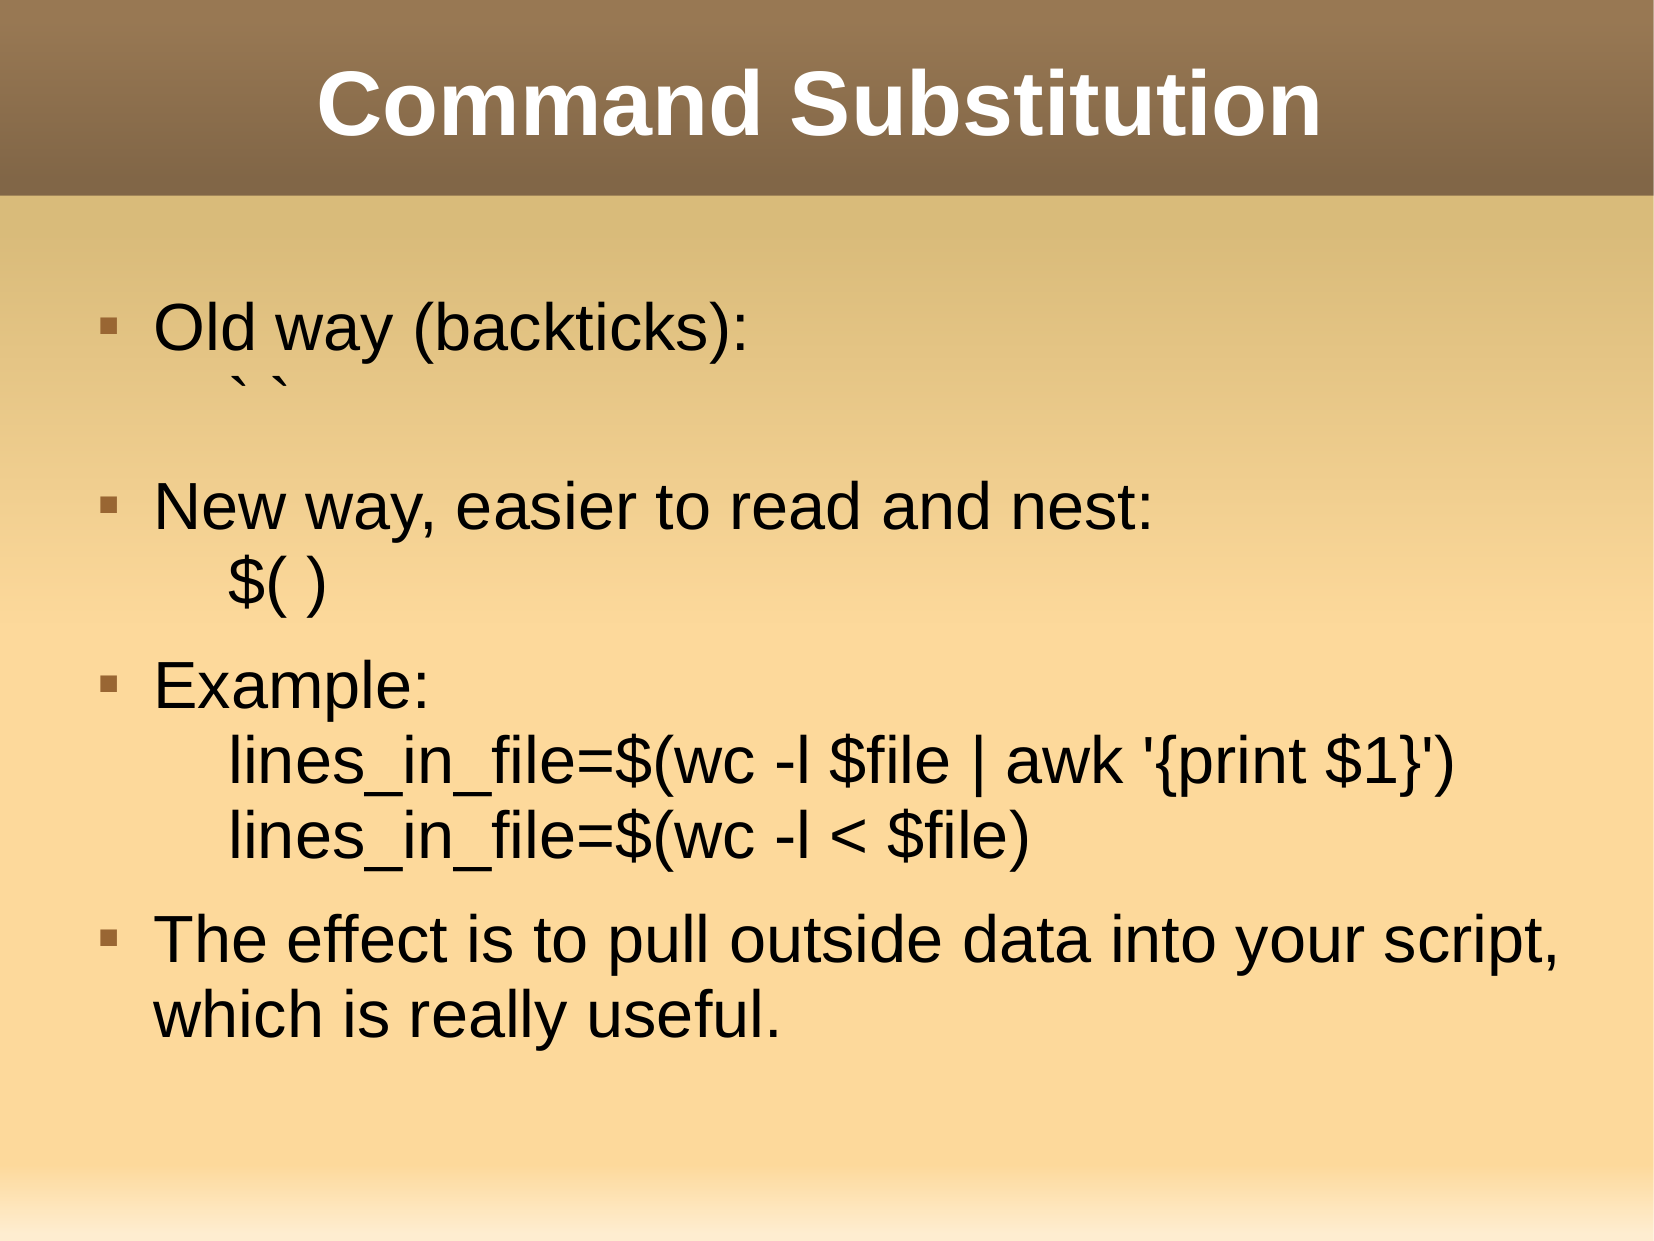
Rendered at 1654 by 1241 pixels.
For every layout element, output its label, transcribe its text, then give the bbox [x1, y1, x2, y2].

list Old way (backticks): ` ` New way, easier to read and nest: $( ) Example: lines_in_file=$(wc -l $file | awk '{print $1}') lines_in_file=$(wc -l < $file) The effect is to pull outside data into your script, which is really useful. [82, 290, 1571, 1109]
title Command Substitution [76, 0, 1565, 208]
picture [0, 0, 1654, 1241]
